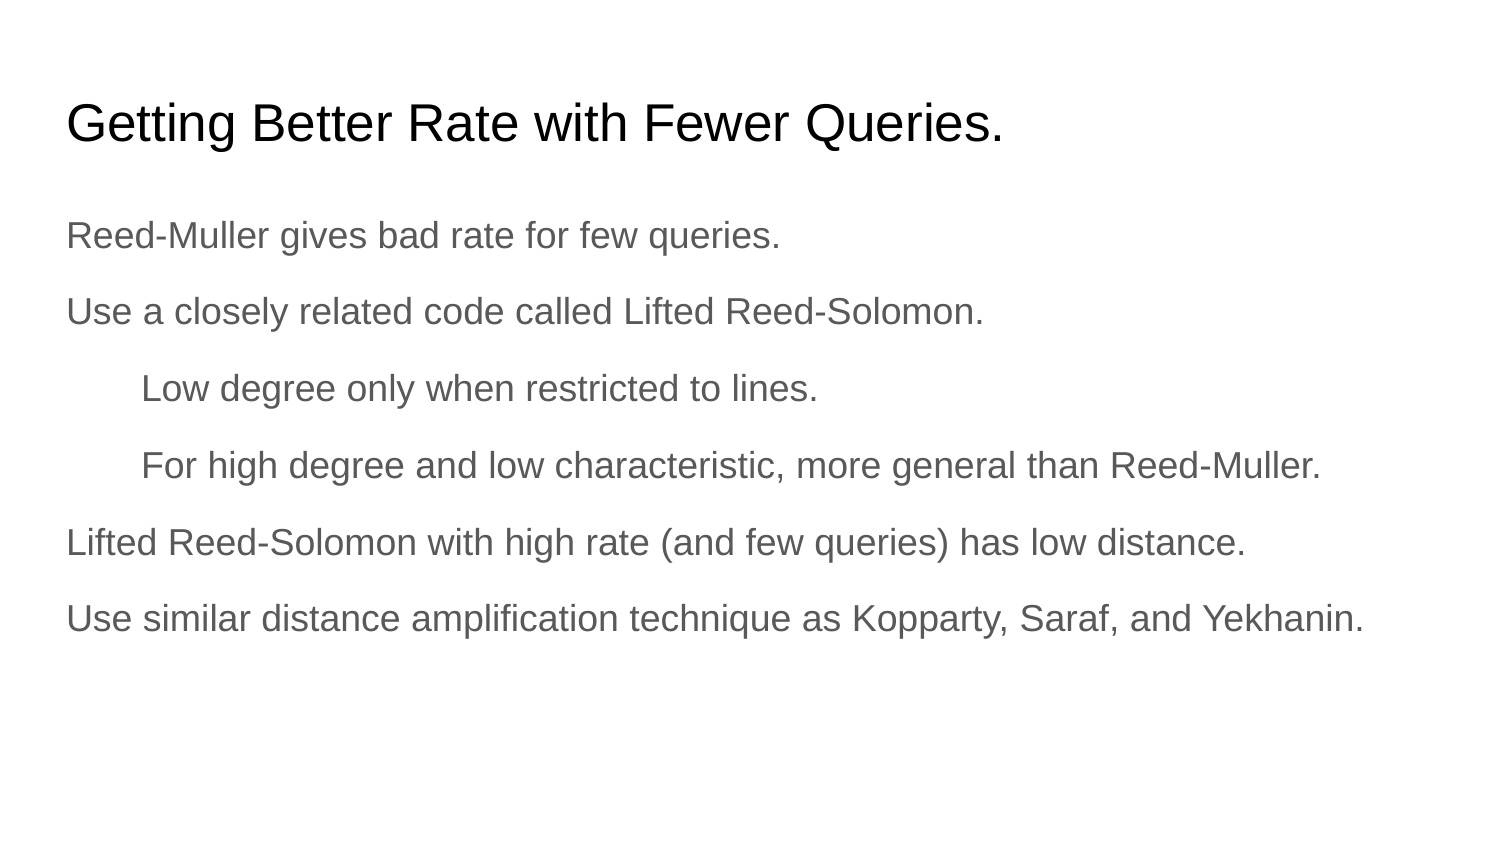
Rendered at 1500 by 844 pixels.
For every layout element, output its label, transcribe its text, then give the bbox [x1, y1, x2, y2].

title Getting Better Rate with Fewer Queries. [51, 72, 1449, 167]
list Reed-Muller gives bad rate for few queries. Use a closely related code called Lifted Reed-Solomon. Low degree only when restricted to lines. For high degree and low characteristic, more general than Reed-Muller. Lifted Reed-Solomon with high rate (and few queries) has low distance. Use similar distance amplification technique as Kopparty, Saraf, and Yekhanin. [51, 189, 1449, 750]
